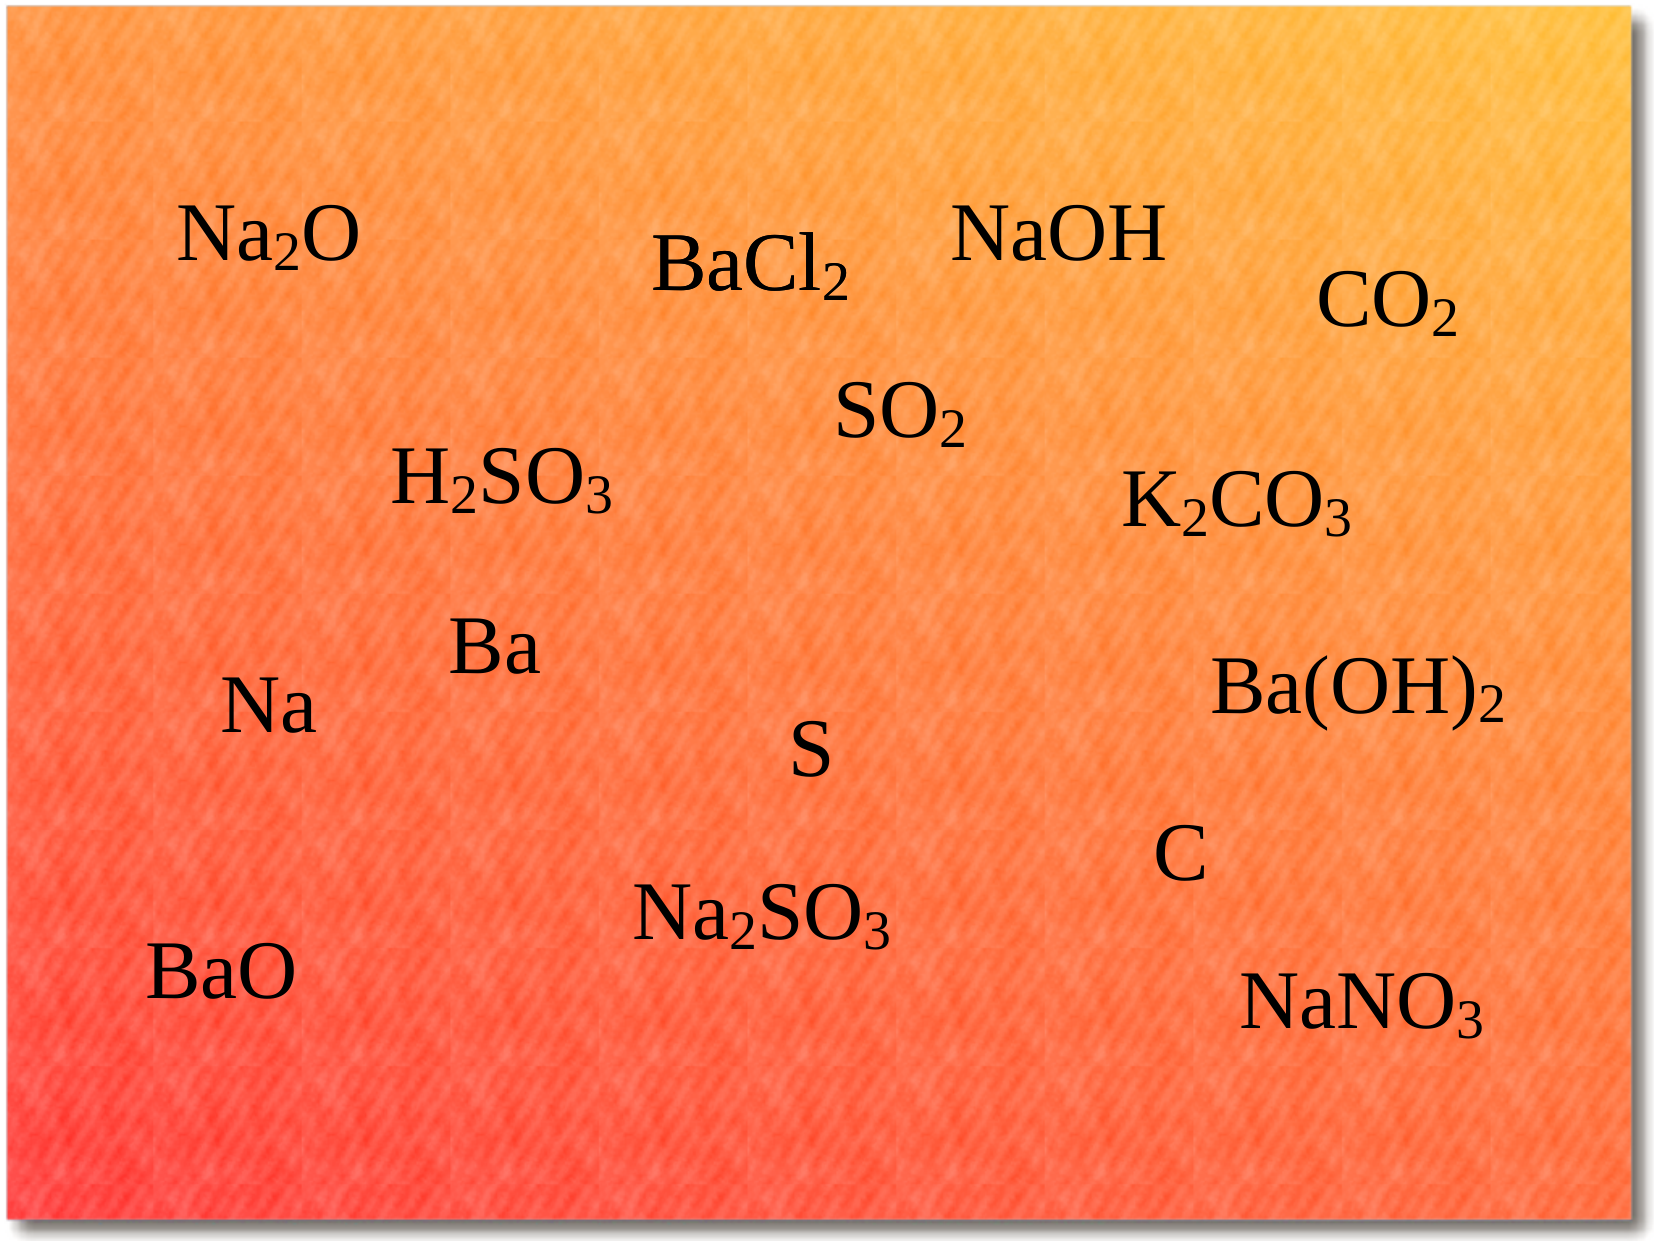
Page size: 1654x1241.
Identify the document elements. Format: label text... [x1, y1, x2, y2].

text_box K2CO3 [1092, 442, 1382, 554]
text_box Ba(OH)2 [1181, 629, 1536, 741]
text_box Ba [429, 590, 562, 713]
text_box Na [125, 649, 414, 798]
text_box CO2 [1240, 243, 1536, 355]
text_box Н2SO3 [324, 420, 680, 532]
text_box Na2SO3 [579, 856, 945, 981]
text_box S [767, 692, 855, 802]
text_box NaOH [915, 177, 1204, 325]
text_box NaNO3 [1218, 944, 1506, 1093]
text_box C [1033, 797, 1329, 906]
text_box BaCl2 [620, 206, 882, 318]
text_box Na2O [125, 177, 414, 325]
text_box SO2 [797, 354, 1004, 466]
text_box BaO [88, 915, 355, 1093]
